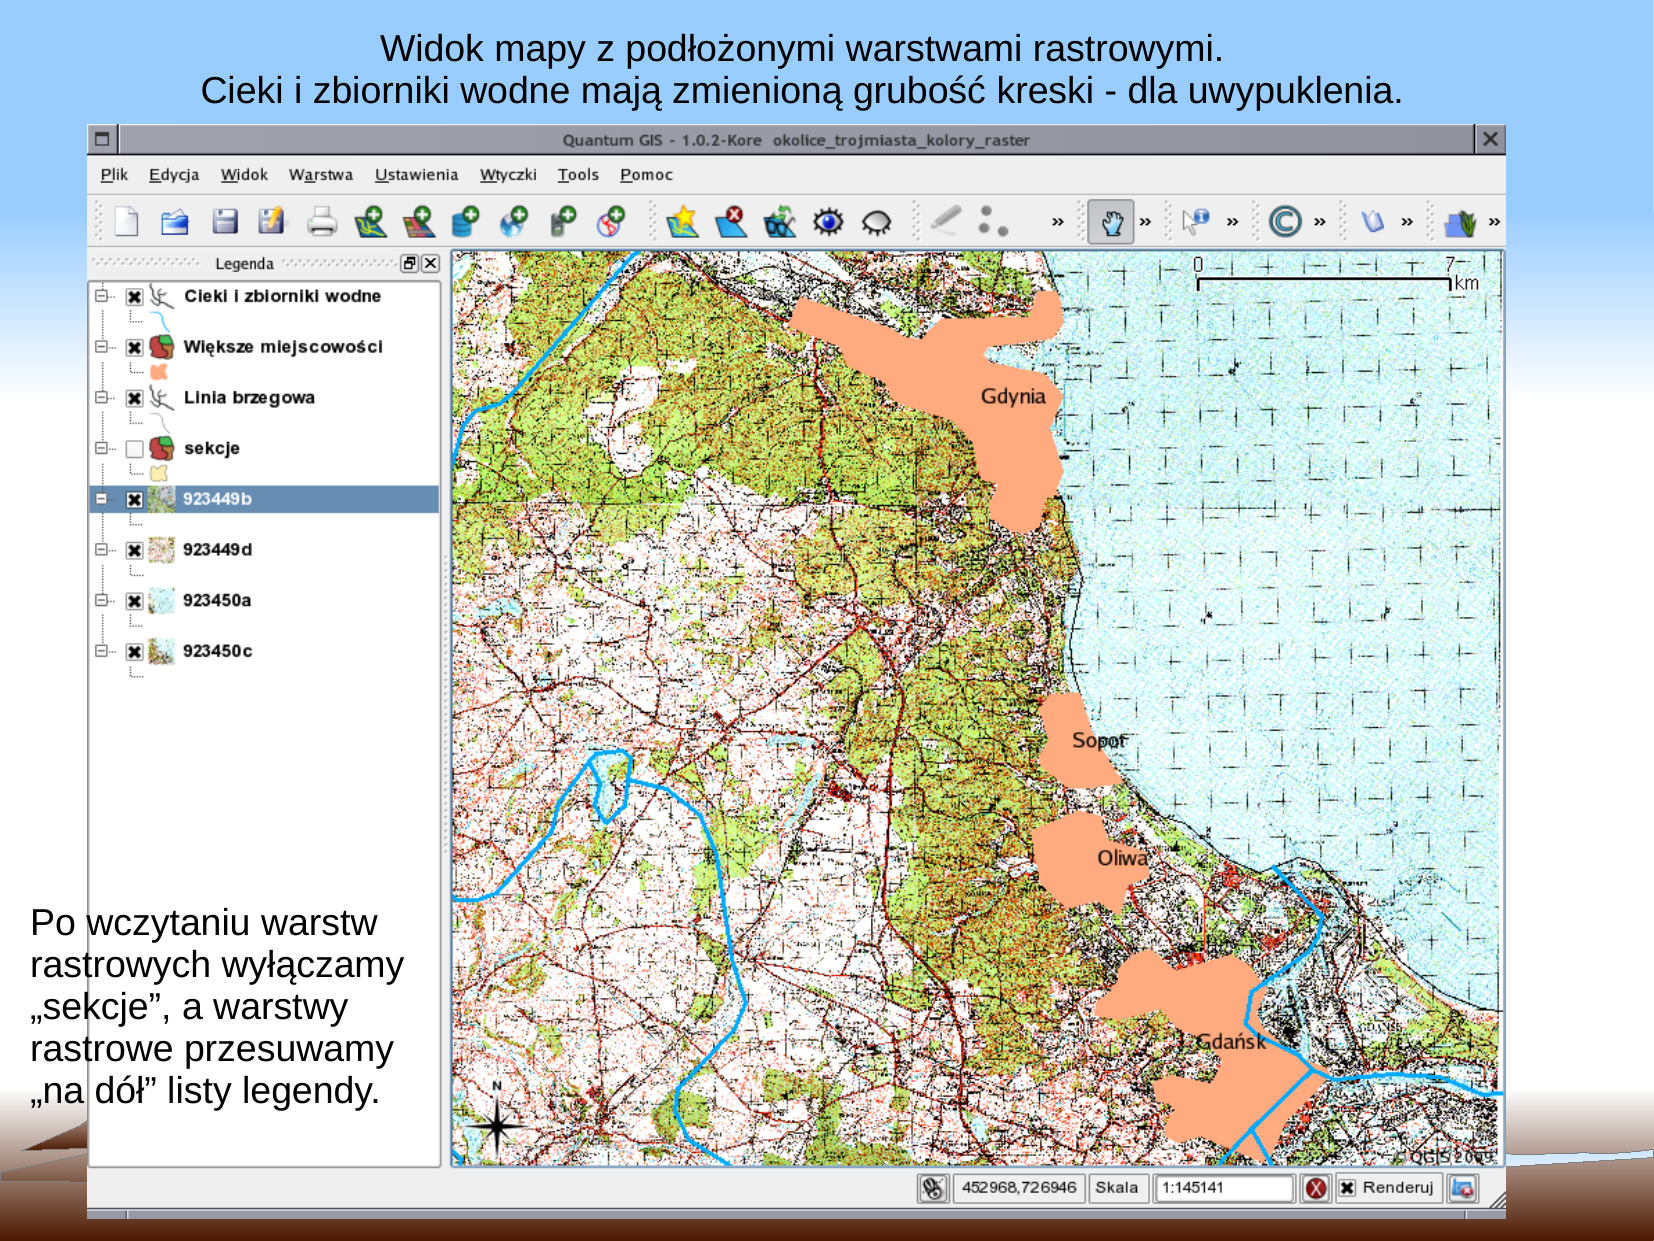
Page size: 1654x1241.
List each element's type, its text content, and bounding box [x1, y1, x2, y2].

text_box Po wczytaniu warstw rastrowych wyłączamy „sekcje”, a warstwy rastrowe przesuwamy „na dół” listy legendy. [15, 893, 421, 1119]
text_box Widok mapy z podłożonymi warstwami rastrowymi. Cieki i zbiorniki wodne mają zmienioną grubość kreski - dla uwypuklenia. [185, 19, 1424, 119]
picture [87, 124, 1506, 1219]
